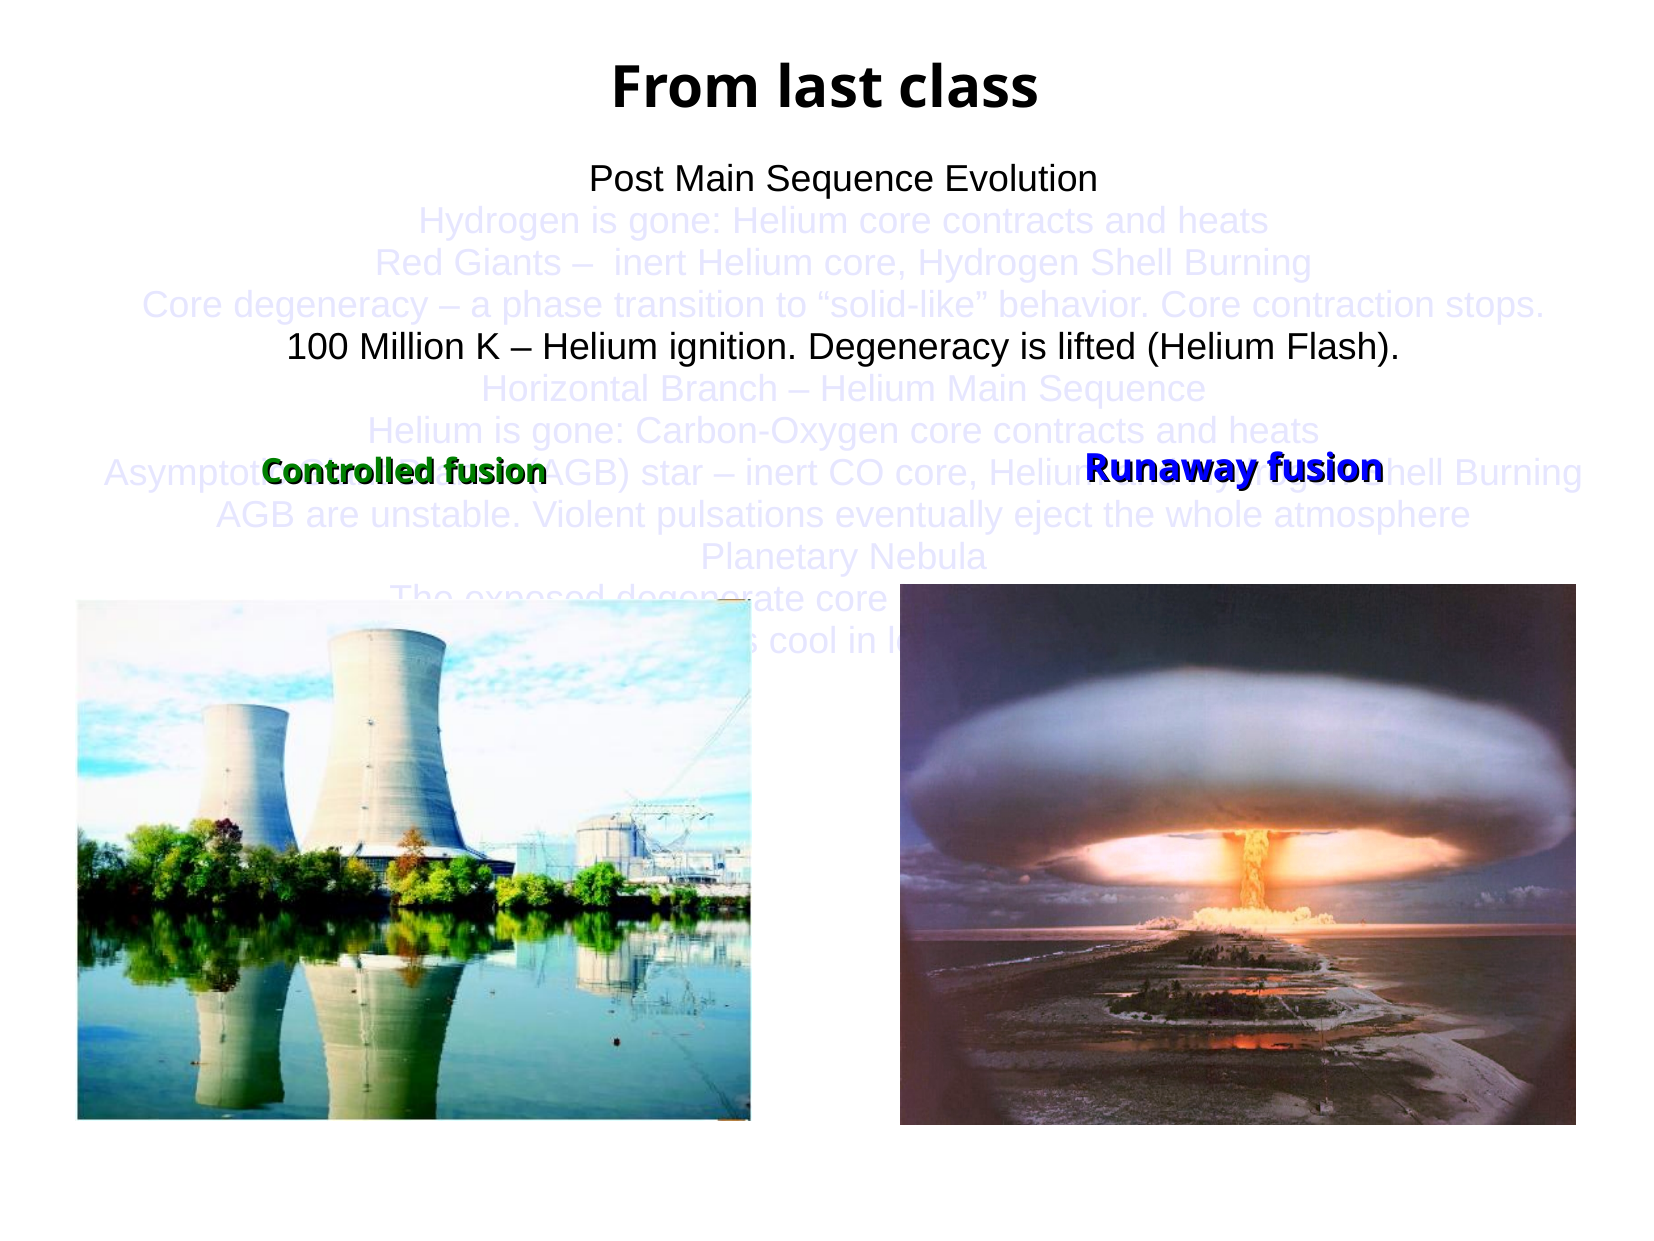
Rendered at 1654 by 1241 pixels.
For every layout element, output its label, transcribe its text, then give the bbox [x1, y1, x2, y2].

text_box Post Main Sequence Evolution Hydrogen is gone: Helium core contracts and heats Red Giants – inert Helium core, Hydrogen Shell Burning Core degeneracy – a phase transition to “solid-like” behavior. Core contraction stops. 100 Million K – Helium ignition. Degeneracy is lifted (Helium Flash). Horizontal Branch – Helium Main Sequence Helium is gone: Carbon-Oxygen core contracts and heats Asymptotic Giant Branch (AGB) star – inert CO core, Helium and Hydrogen Shell Burning AGB are unstable. Violent pulsations eventually eject the whole atmosphere Planetary Nebula The exposed degenerate core is seen as a white dwarf White dwarfs cool in long timescales [75, 150, 1613, 753]
text_box Runaway fusion [896, 433, 1572, 501]
picture [75, 599, 752, 1121]
picture [900, 584, 1576, 1126]
text_box From last class [0, 38, 1651, 135]
text_box Controlled fusion [75, 394, 751, 599]
